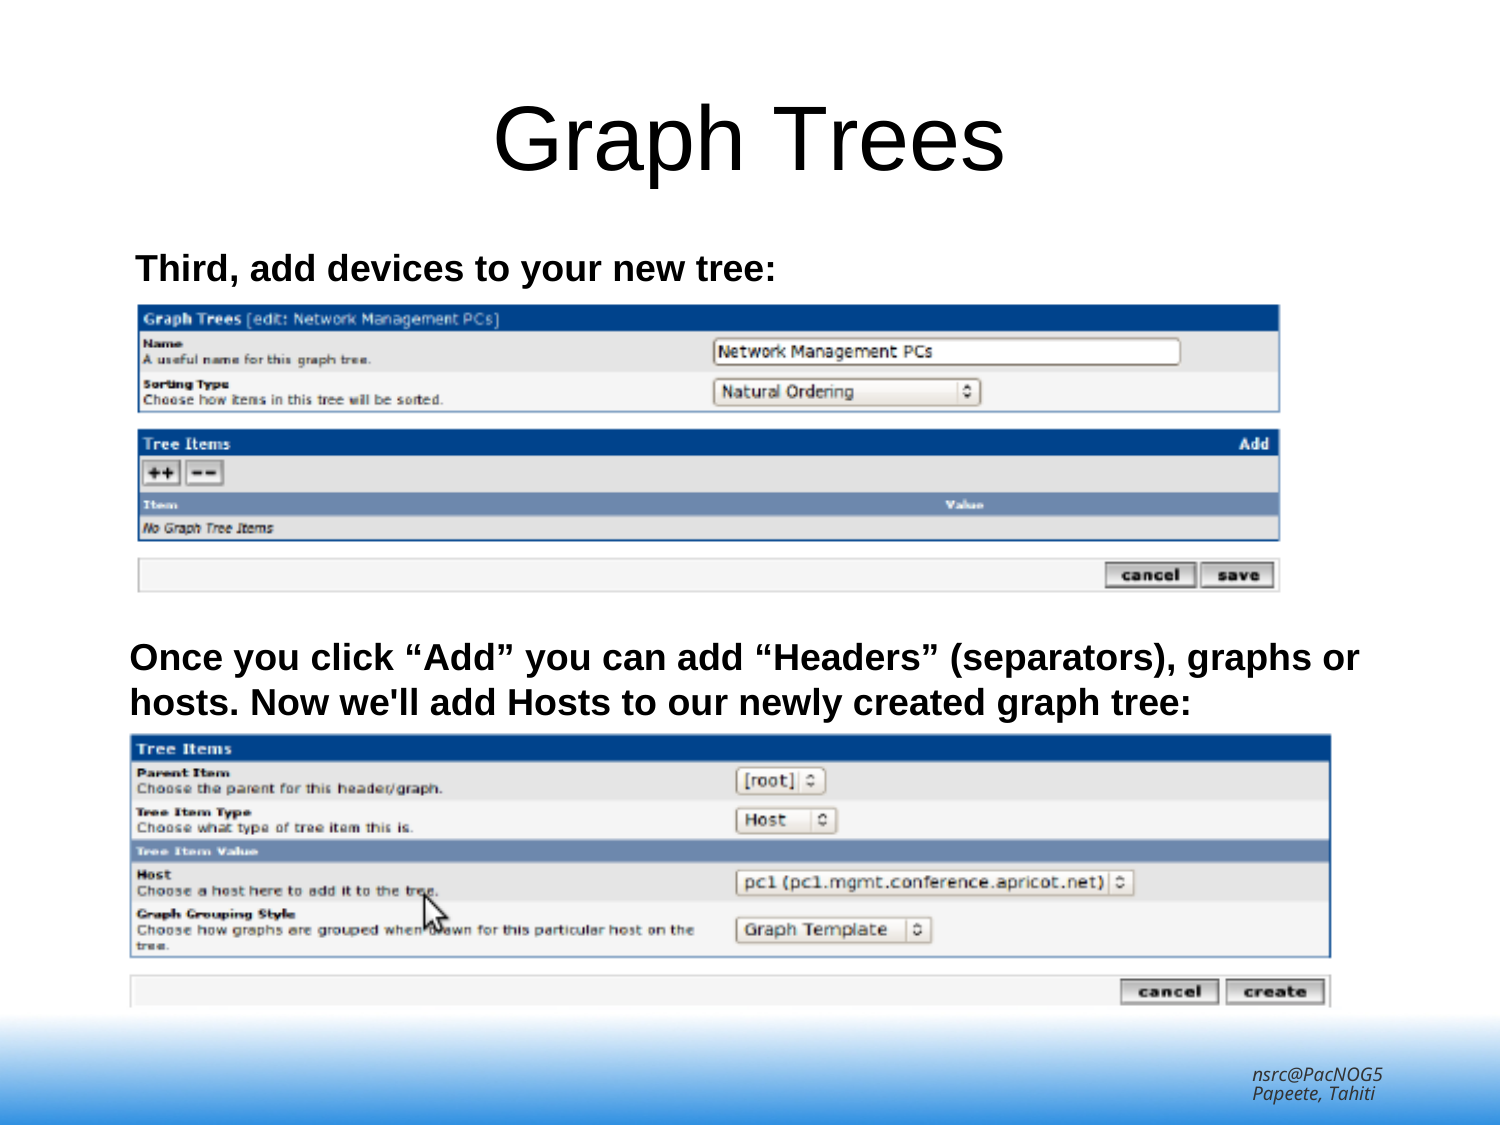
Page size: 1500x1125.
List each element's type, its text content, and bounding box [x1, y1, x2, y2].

picture [0, 1012, 1500, 1125]
text_box Third, add devices to your new tree: [120, 236, 1284, 297]
text_box Once you click “Add” you can add “Headers” (separators), graphs or hosts. Now we'll add Hosts to our newly created graph tree: [114, 625, 1388, 731]
picture [126, 732, 1342, 1010]
title Graph Trees [74, 45, 1425, 232]
picture [132, 301, 1287, 597]
